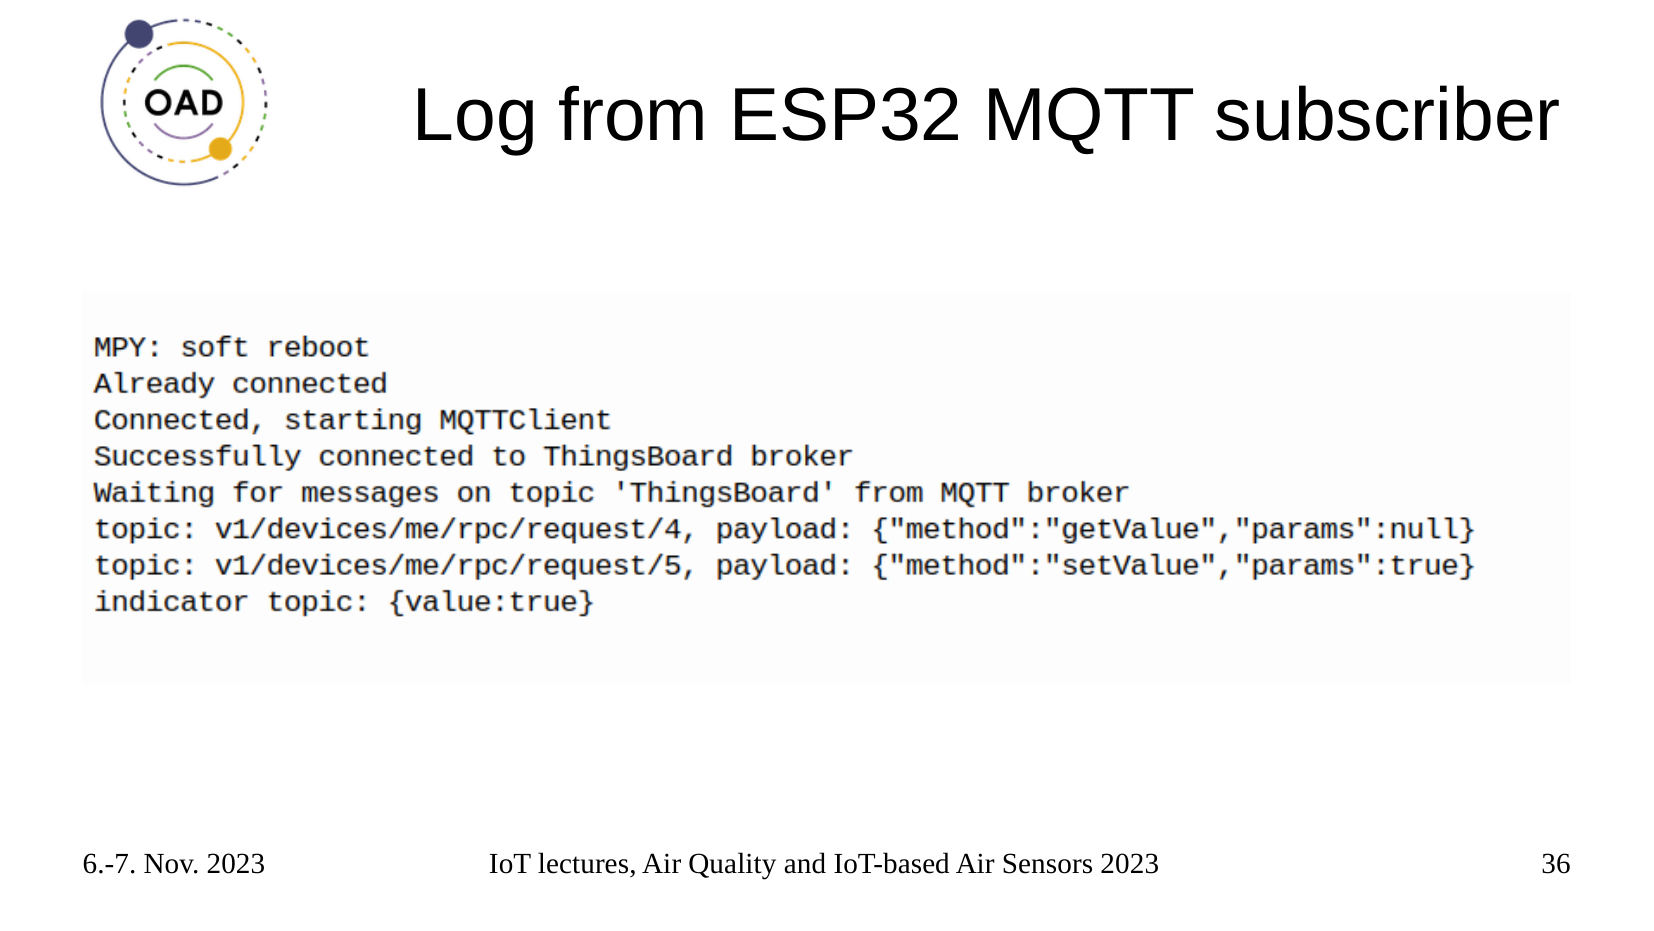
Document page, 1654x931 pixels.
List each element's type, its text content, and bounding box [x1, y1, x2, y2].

picture [82, 291, 1571, 684]
title Log from ESP32 MQTT subscriber [403, 37, 1571, 193]
picture [59, 4, 303, 207]
